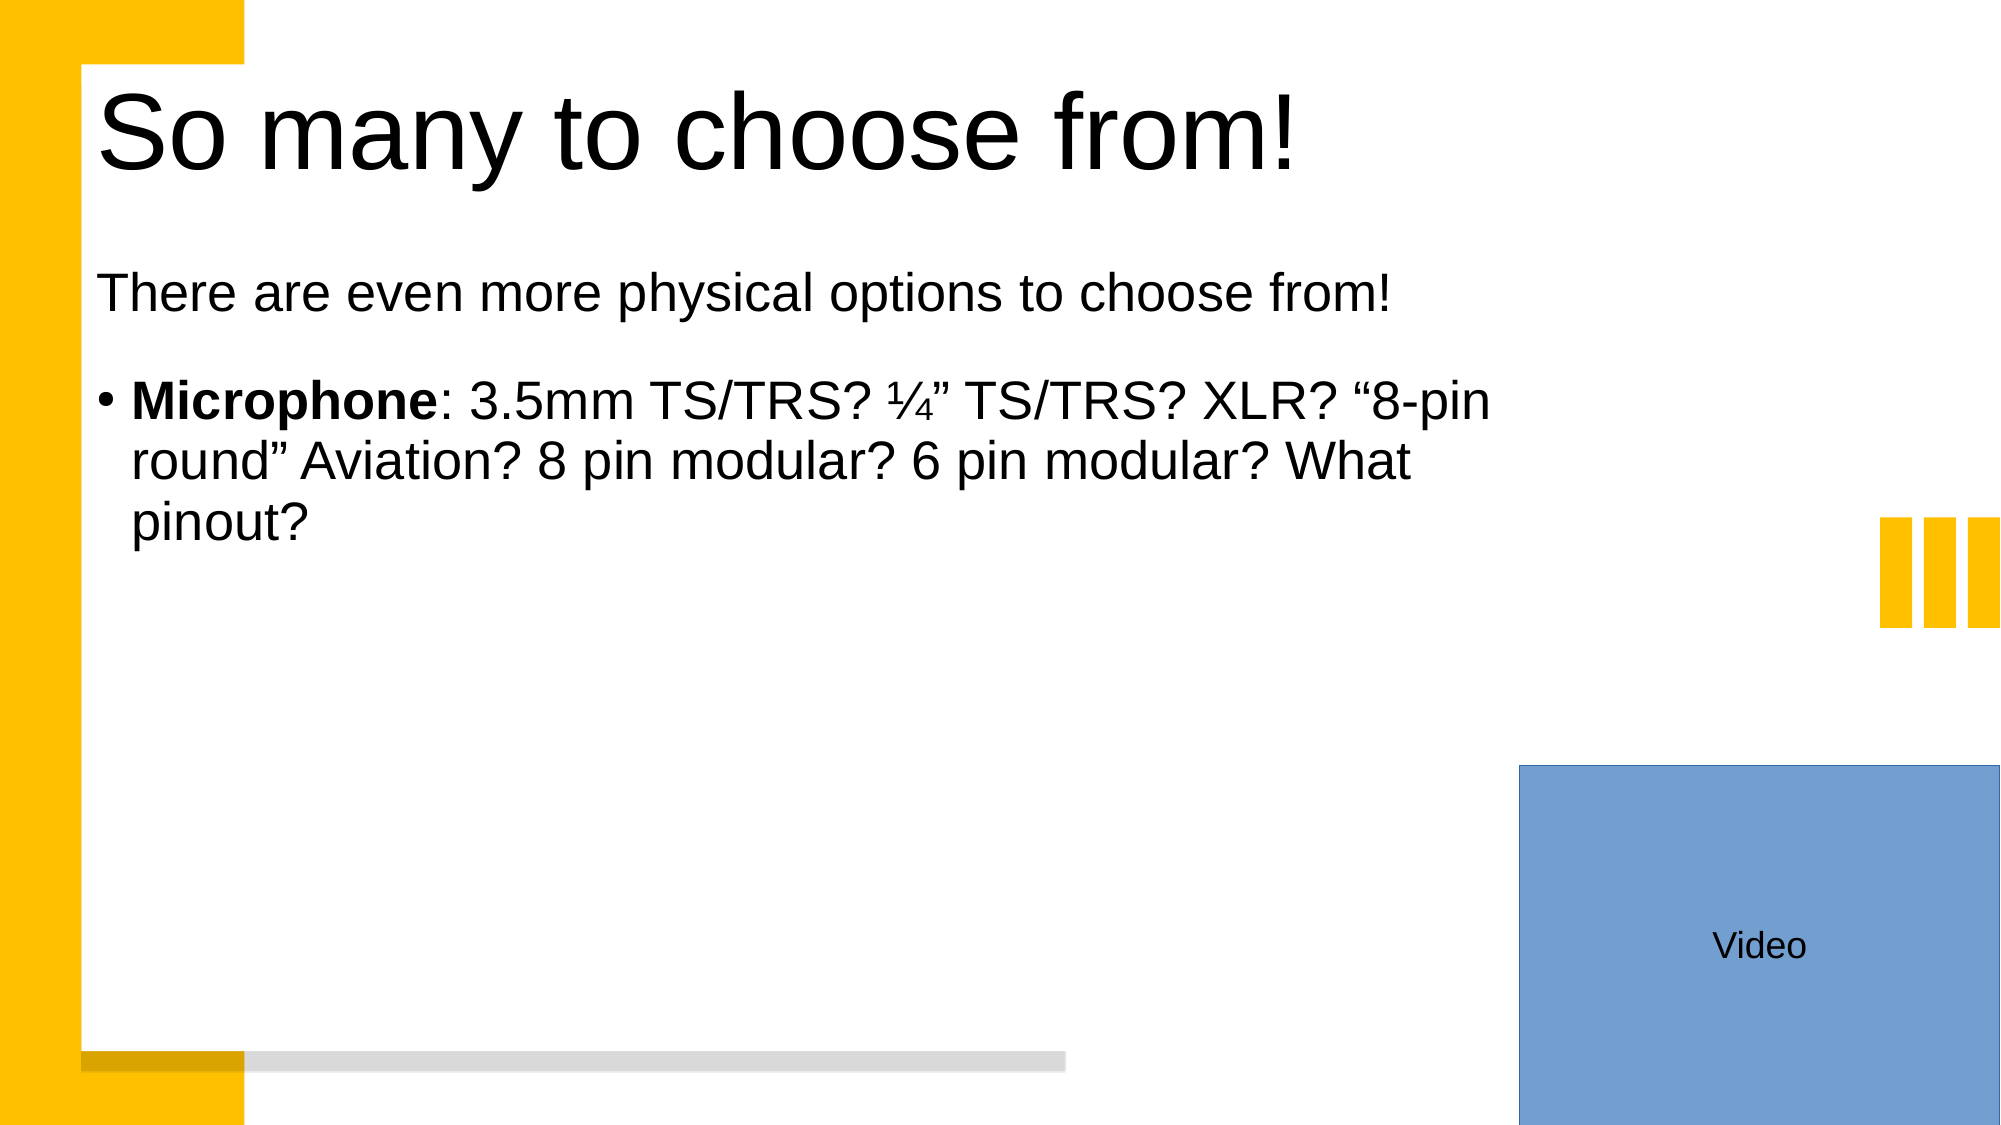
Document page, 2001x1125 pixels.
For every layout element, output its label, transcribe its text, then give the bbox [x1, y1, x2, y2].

text_box Video [1519, 765, 2000, 1125]
text_box [0, 0, 2000, 1125]
text_box So many to choose from! [81, 64, 1921, 201]
text_box There are even more physical options to choose from! Microphone: 3.5mm TS/TRS? ¼” TS/TRS? XLR? “8-pin round” Aviation? 8 pin modular? 6 pin modular? What pinout? [81, 254, 1516, 1036]
